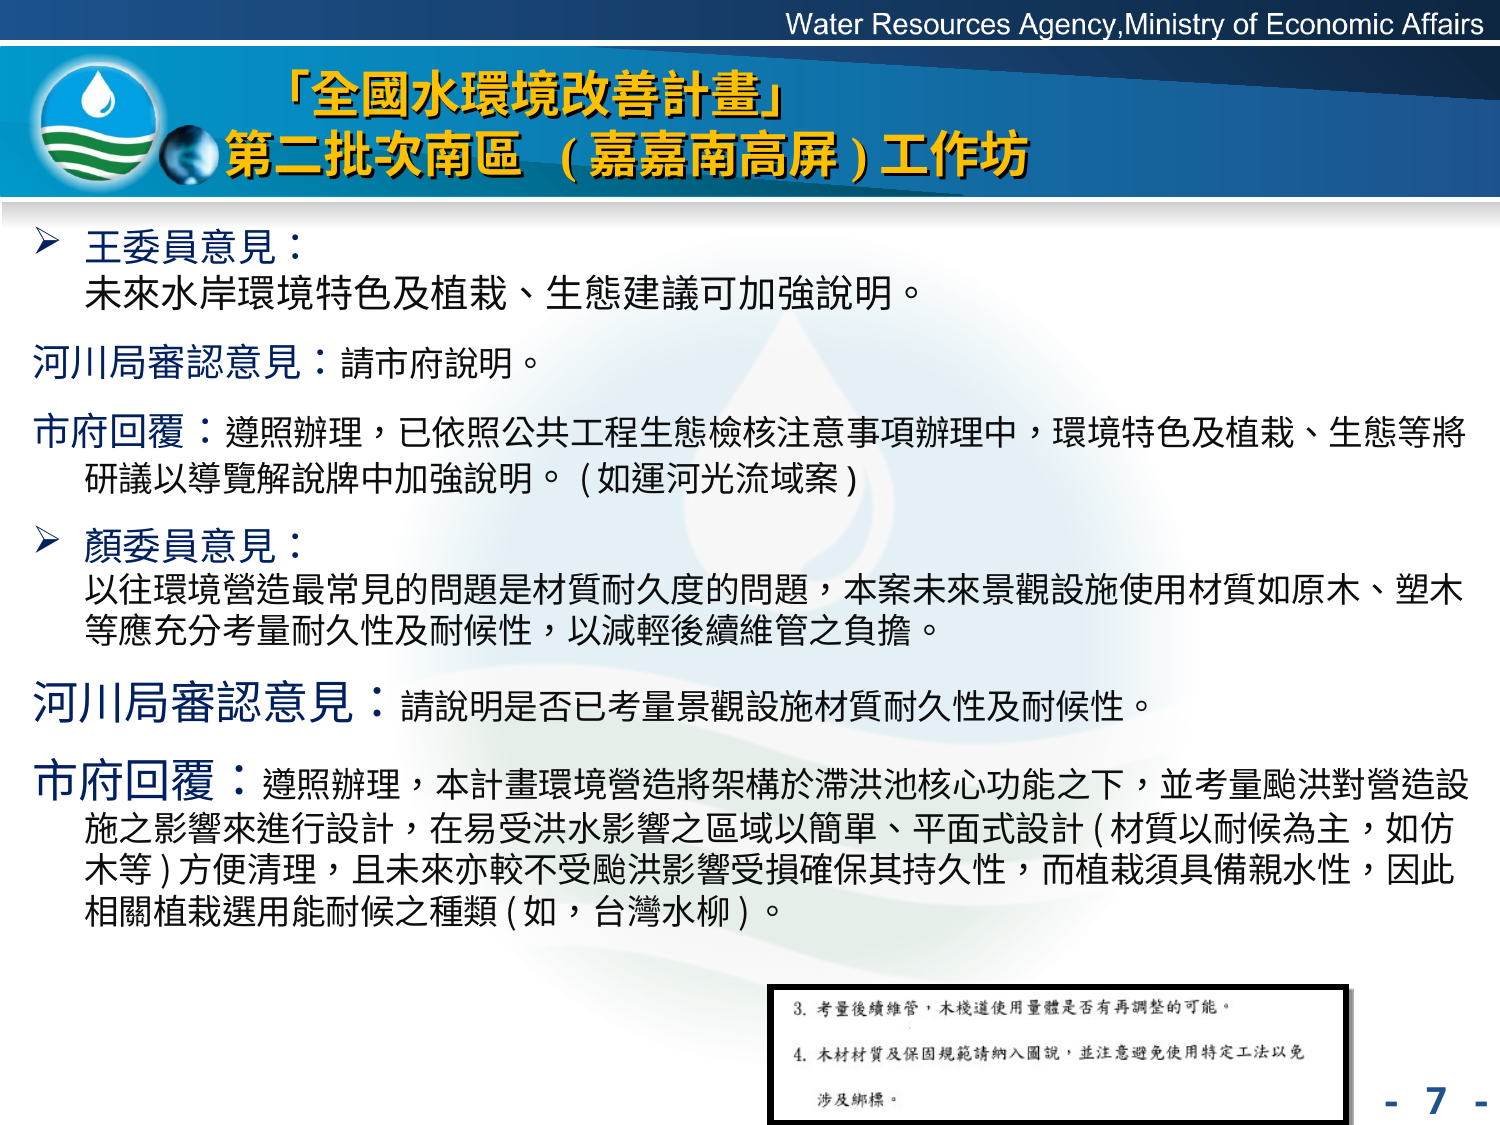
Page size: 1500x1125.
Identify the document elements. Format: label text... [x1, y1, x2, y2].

picture [773, 990, 1343, 1120]
text_box 王委員意見： 未來水岸環境特色及植栽、生態建議可加強說明。 河川局審認意見：請市府說明。 市府回覆：遵照辦理，已依照公共工程生態檢核注意事項辦理中，環境特色及植栽、生態等將研議以導覽解說牌中加強說明。(如運河光流域案) 顏委員意見： 以往環境營造最常見的問題是材質耐久度的問題，本案未來景觀設施使用材質如原木、塑木等應充分考量耐久性及耐候性，以減輕後續維管之負擔。 河川局審認意見：請說明是否已考量景觀設施材質耐久性及耐候性。 市府回覆：遵照辦理，本計畫環境營造將架構於滯洪池核心功能之下，並考量颱洪對營造設施之影響來進行設計，在易受洪水影響之區域以簡單、平面式設計(材質以耐候為主，如仿木等)方便清理，且未來亦較不受颱洪影響受損確保其持久性，而植栽須具備親水性，因此相關植栽選用能耐候之種類(如，台灣水柳)。 [17, 215, 1500, 941]
text_box 「全國水環境改善計畫」 第二批次南區 (嘉嘉南高屏)工作坊 [208, 54, 1500, 171]
picture [383, 941, 1198, 1070]
picture [785, 2, 1484, 42]
picture [30, 55, 214, 192]
